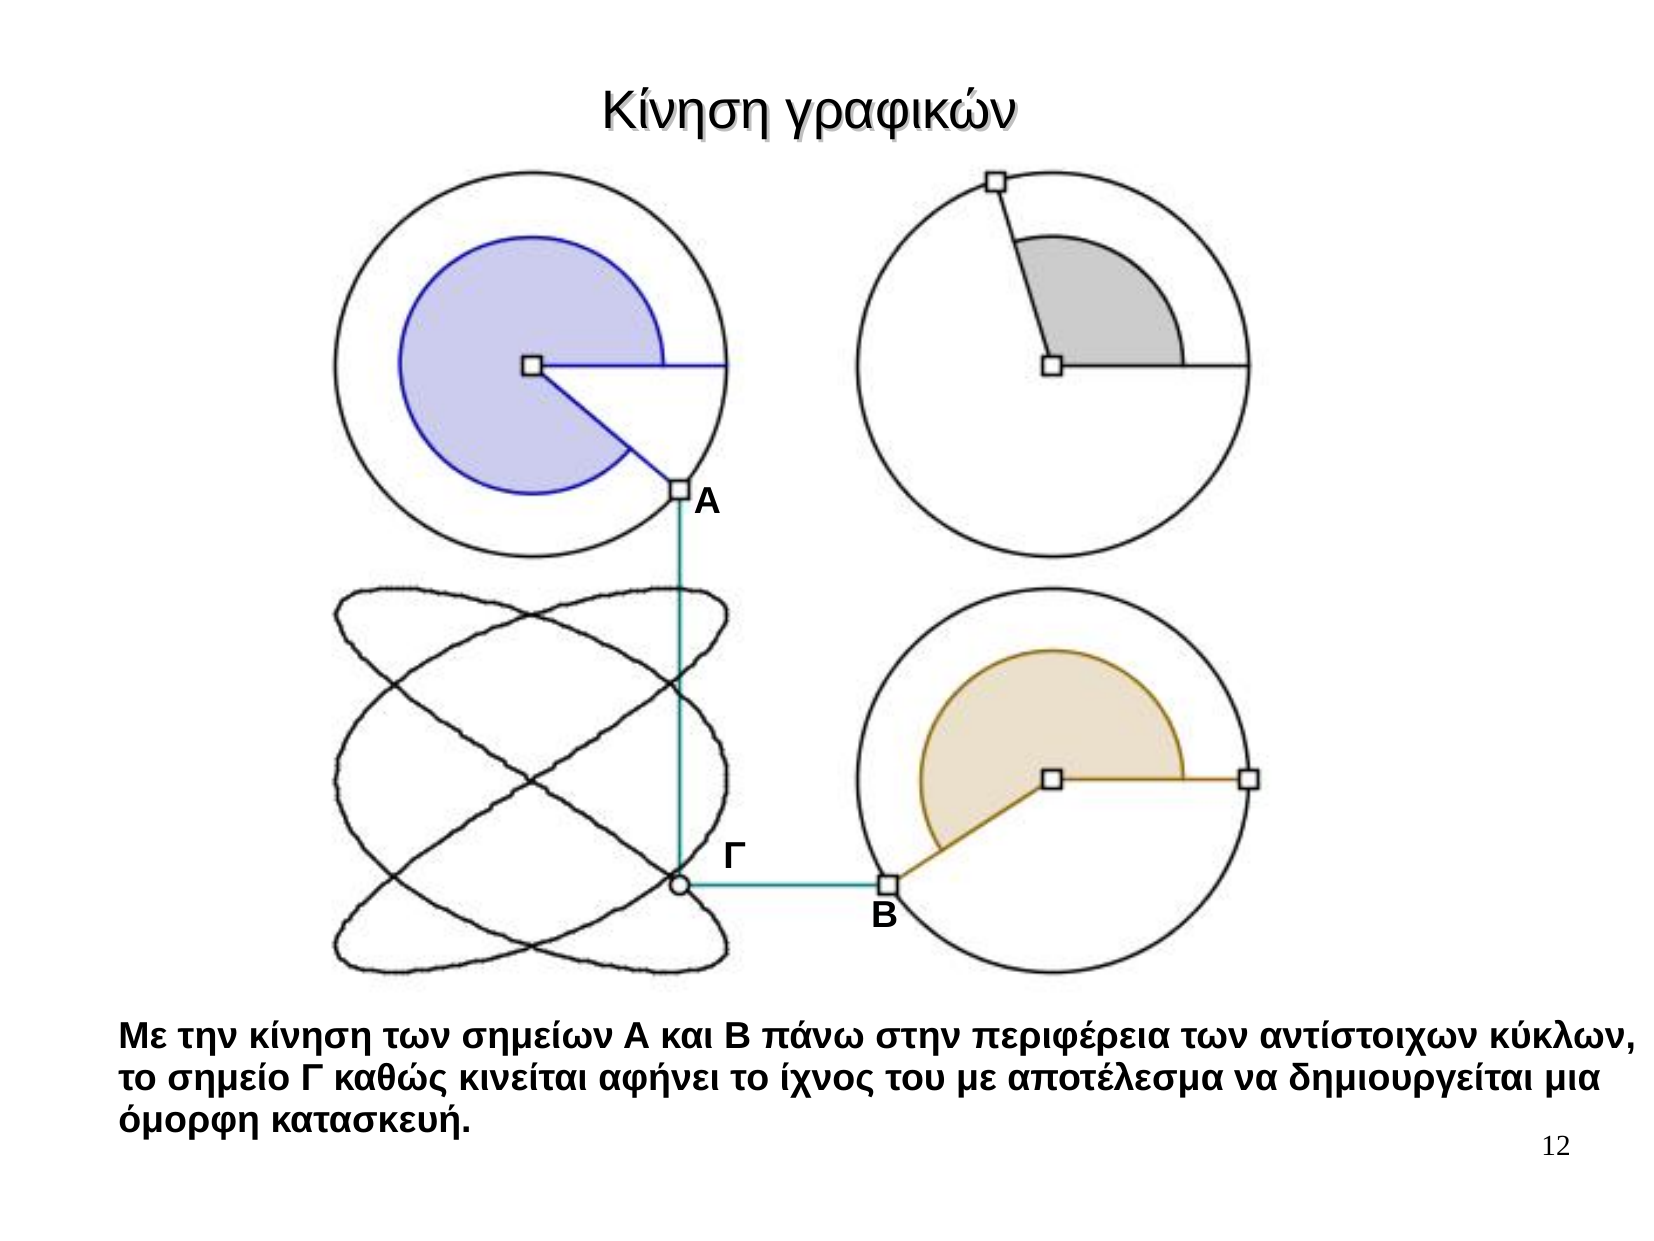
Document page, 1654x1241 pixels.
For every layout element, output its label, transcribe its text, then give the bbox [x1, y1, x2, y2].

text_box Γ [708, 826, 768, 886]
picture [295, 147, 1274, 1007]
text_box Β [856, 885, 916, 945]
text_box Με την κίνηση των σημείων Α και Β πάνω στην περιφέρεια των αντίστοιχων κύκλων, το σημείο Γ καθώς κινείται αφήνει το ίχνος του με αποτέλεσμα να δημιουργείται μια όμορφη κατασκευή. [103, 1007, 1654, 1152]
text_box Α [679, 472, 739, 532]
text_box Κίνηση γραφικών [586, 72, 1034, 148]
